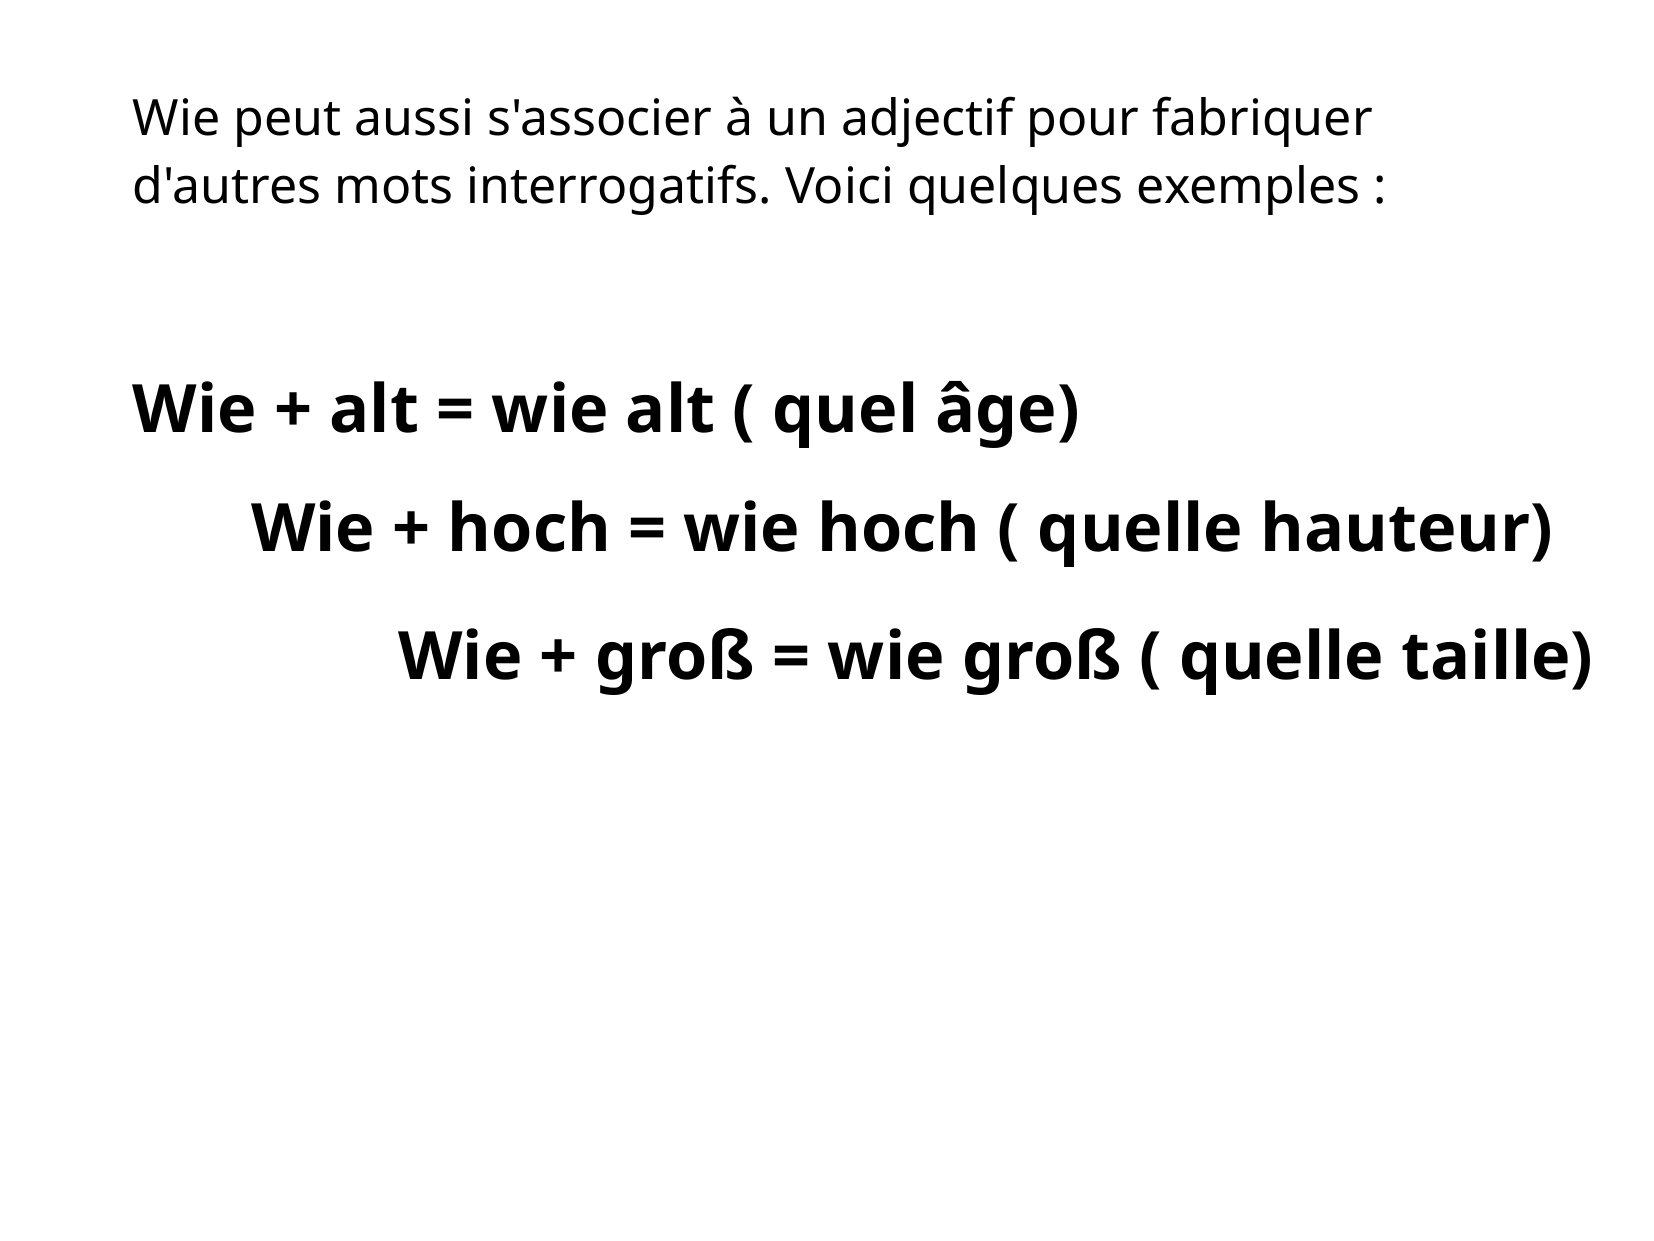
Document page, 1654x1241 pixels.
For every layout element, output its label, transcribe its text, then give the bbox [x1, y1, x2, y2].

text_box Wie + hoch = wie hoch ( quelle hauteur) [236, 472, 1595, 581]
text_box Wie + alt = wie alt ( quel âge) [118, 354, 1211, 463]
text_box Wie peut aussi s'associer à un adjectif pour fabriquer d'autres mots interrogatifs. Voici quelques exemples : [118, 74, 1477, 414]
text_box Wie + groß = wie groß ( quelle taille) [383, 600, 1625, 709]
